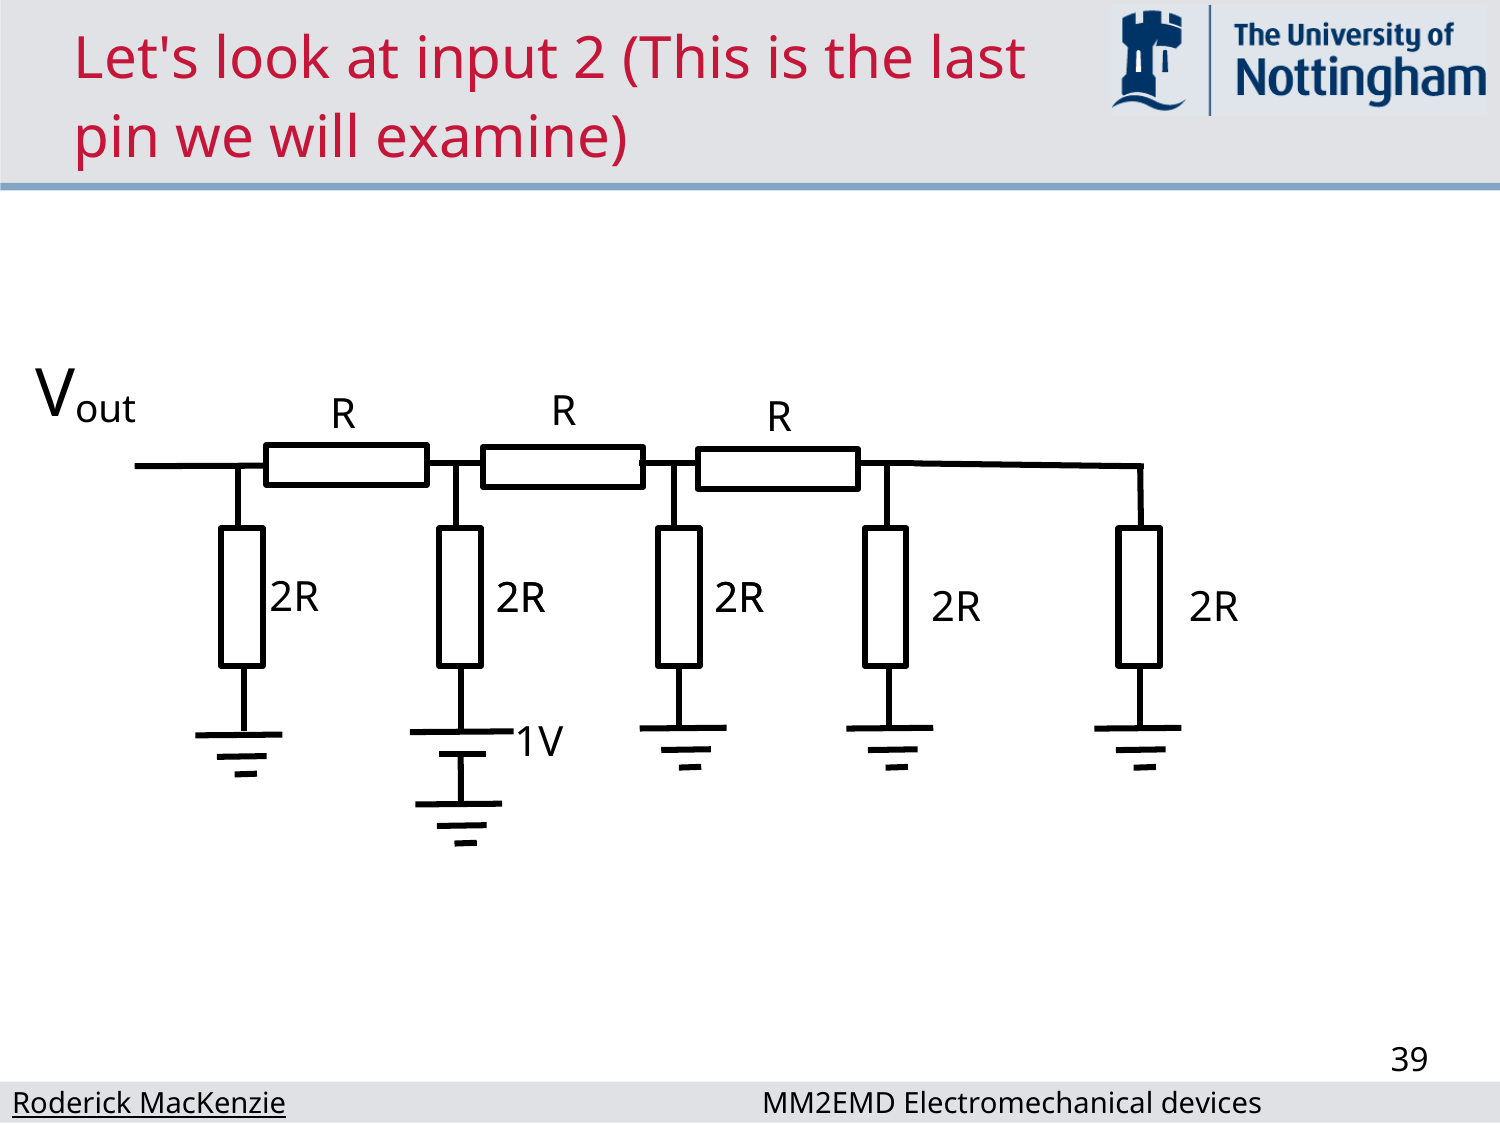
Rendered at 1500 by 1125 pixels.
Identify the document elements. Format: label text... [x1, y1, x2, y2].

text_box 2R [1174, 572, 1275, 708]
text_box 2R [254, 561, 355, 697]
text_box R [535, 376, 636, 511]
text_box 2R [481, 563, 582, 699]
text_box Vout [20, 342, 170, 478]
title Let's look at input 2 (This is the last pin we will examine) [59, 20, 1068, 172]
text_box <number> [1375, 1030, 1500, 1101]
text_box R [751, 382, 852, 518]
text_box 1V [499, 706, 600, 851]
text_box 2R [699, 563, 800, 699]
text_box R [315, 379, 416, 514]
text_box 2R [916, 572, 1017, 708]
picture [1111, 4, 1487, 116]
